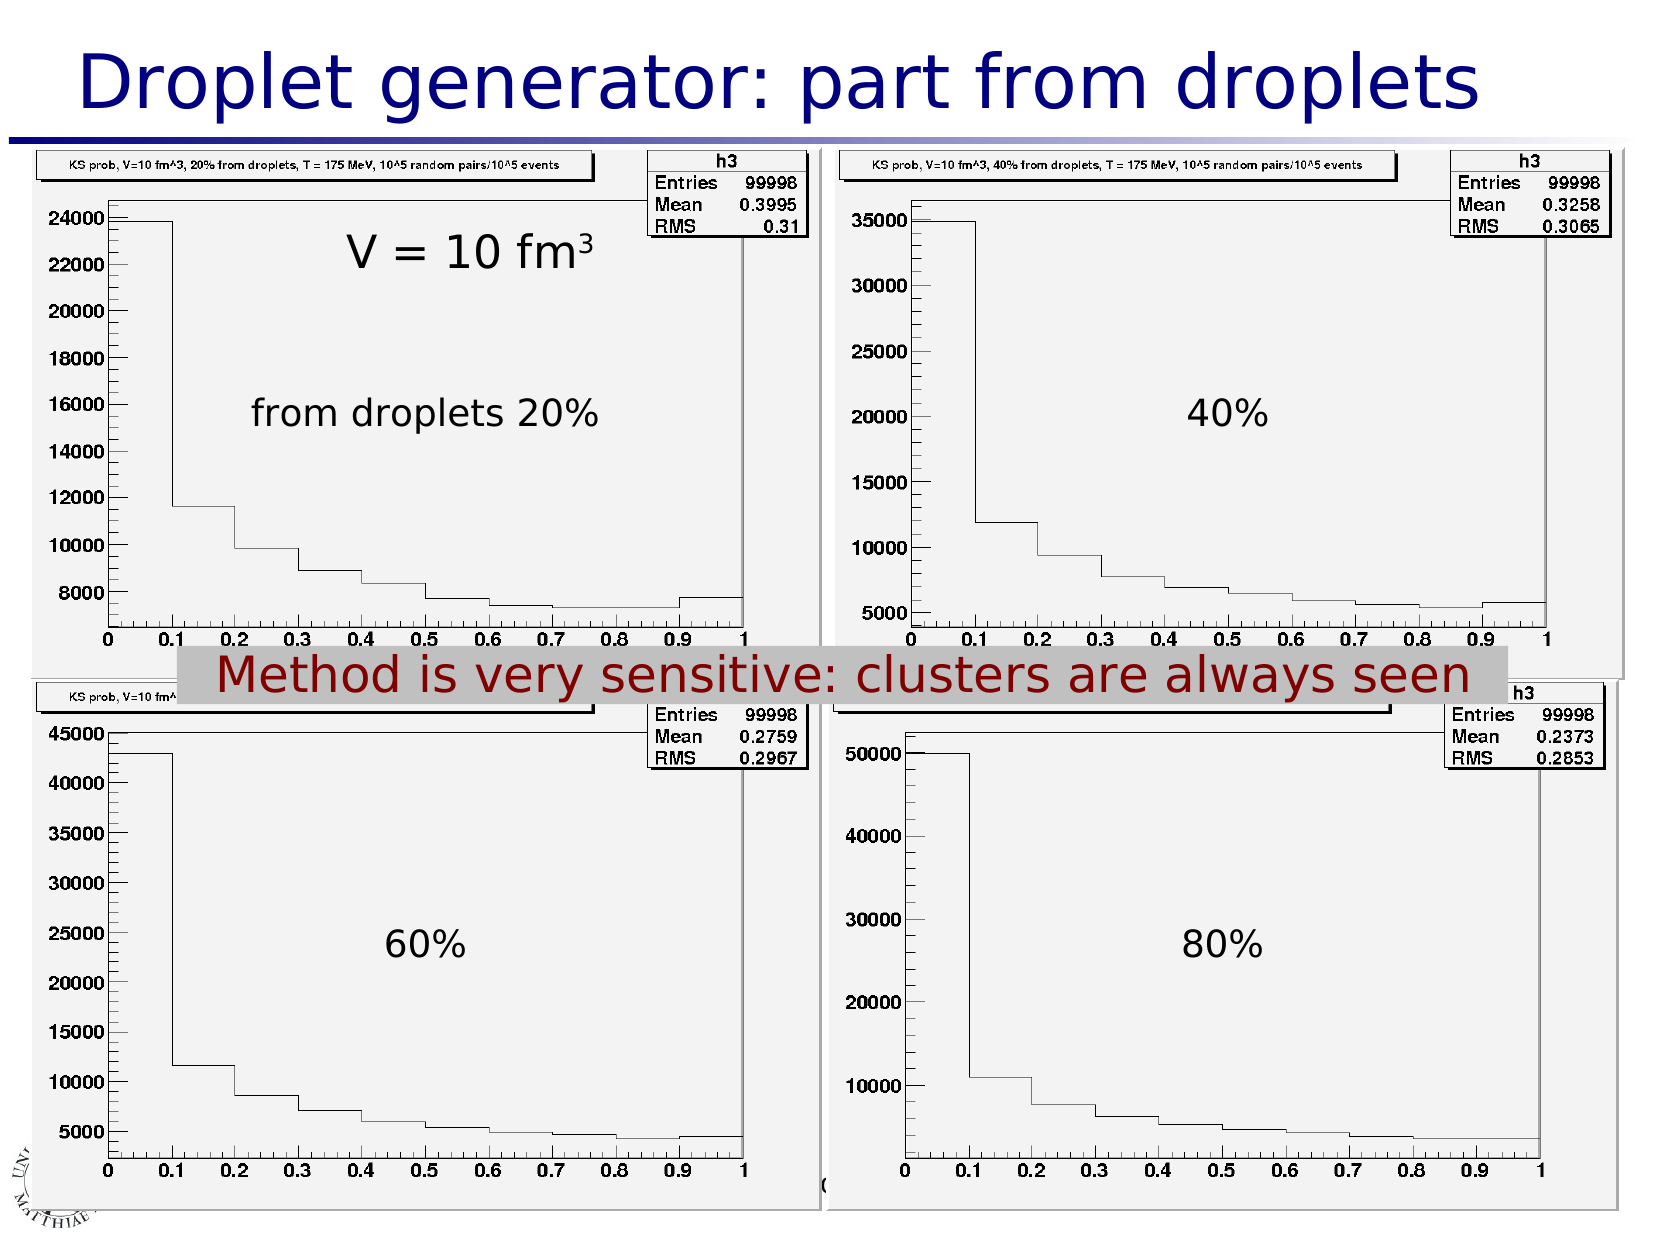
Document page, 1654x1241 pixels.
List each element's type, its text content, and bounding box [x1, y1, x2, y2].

subtitle Method is very sensitive: clusters are always seen [176, 645, 1509, 705]
picture [826, 147, 1625, 1211]
picture [12, 147, 822, 1228]
title Droplet generator: part from droplets [75, 17, 1565, 149]
text_box V = 10 fm3 [331, 218, 610, 289]
